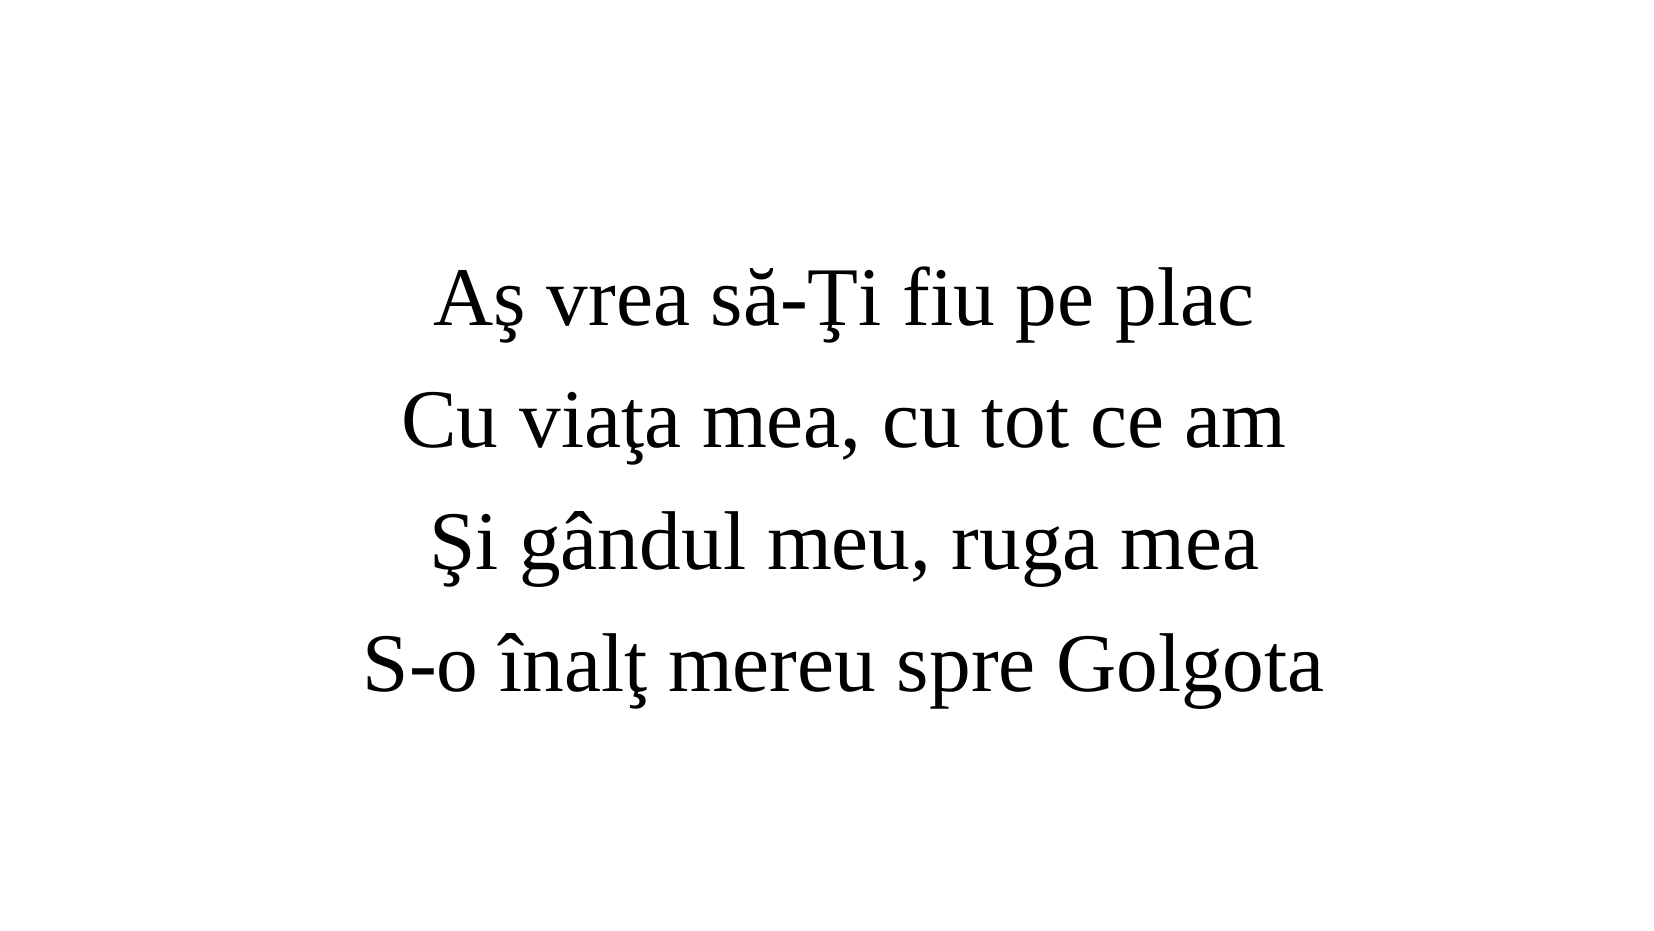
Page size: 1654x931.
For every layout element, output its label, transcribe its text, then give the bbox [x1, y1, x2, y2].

subtitle Aş vrea să-Ţi fiu pe plac Cu viaţa mea, cu tot ce am Şi gândul meu, ruga mea S-o înalţ mereu spre Golgota [177, 241, 1512, 709]
